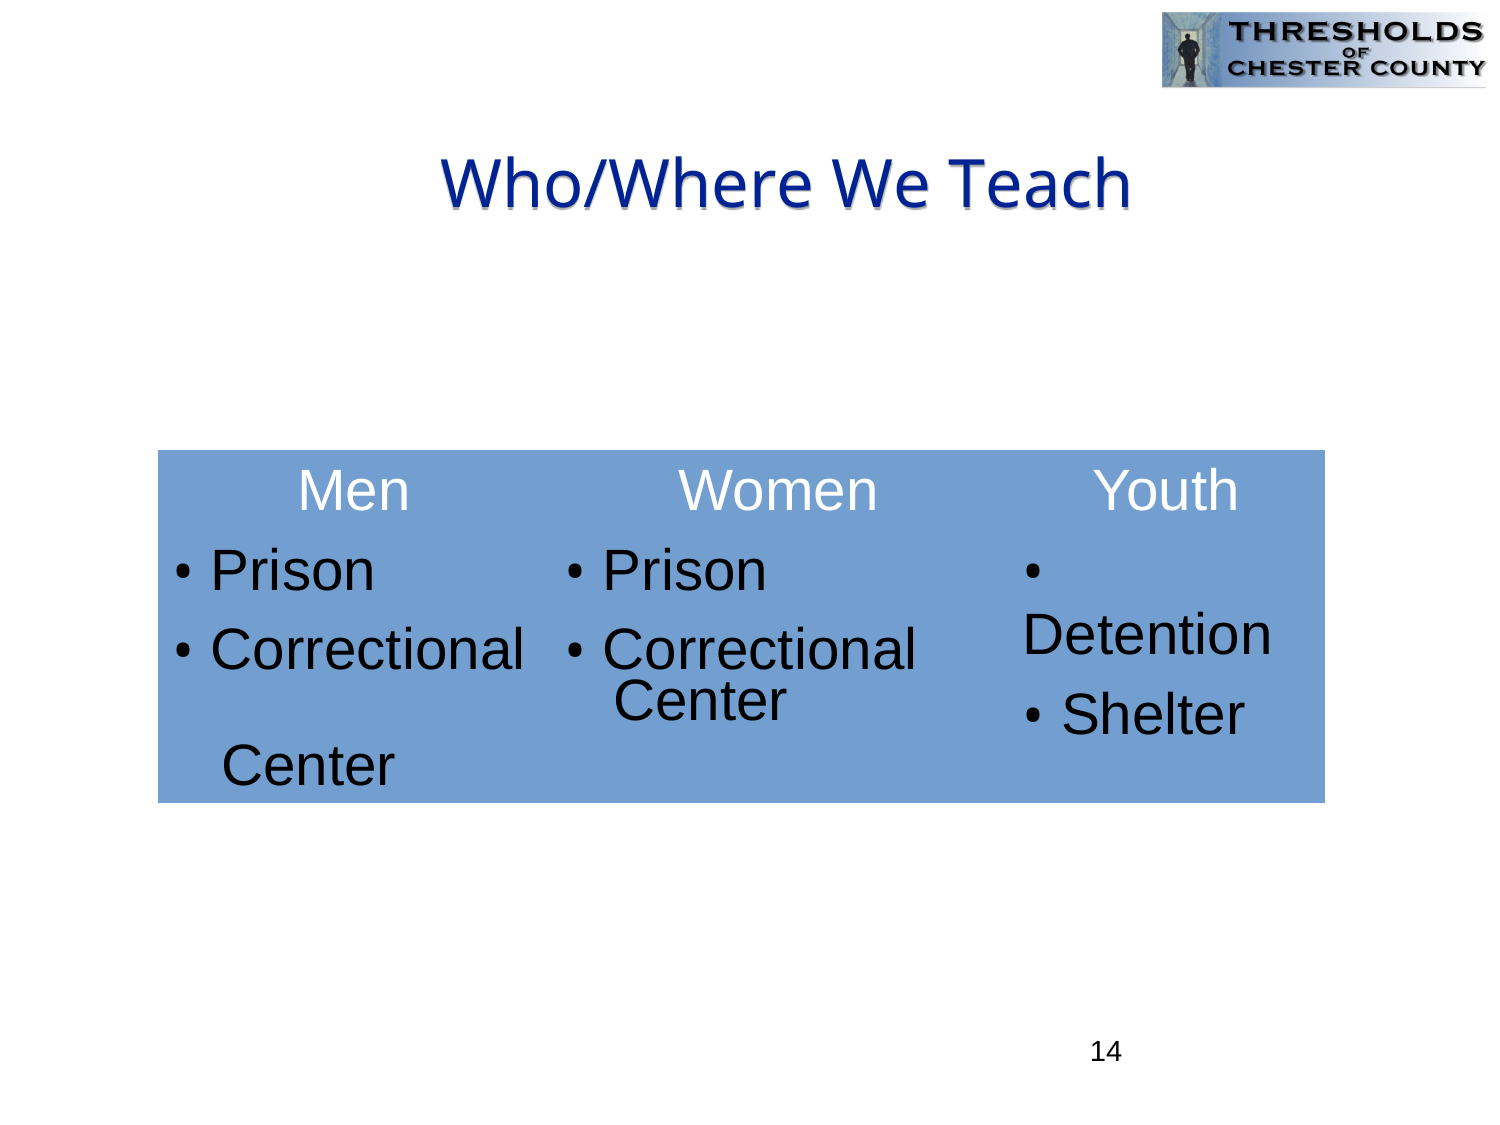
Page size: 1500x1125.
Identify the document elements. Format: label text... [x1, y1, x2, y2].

table_cell Prison Correctional Center [158, 530, 550, 803]
text_box 14 [1074, 1025, 1388, 1101]
table_header Youth [1008, 450, 1325, 530]
table_header Women [550, 450, 1008, 530]
table_cell Detention Shelter [1008, 530, 1325, 803]
table_cell Prison Correctional Center [550, 530, 1008, 803]
table_header Men [158, 450, 550, 530]
title Who/Where We Teach [249, 87, 1325, 276]
